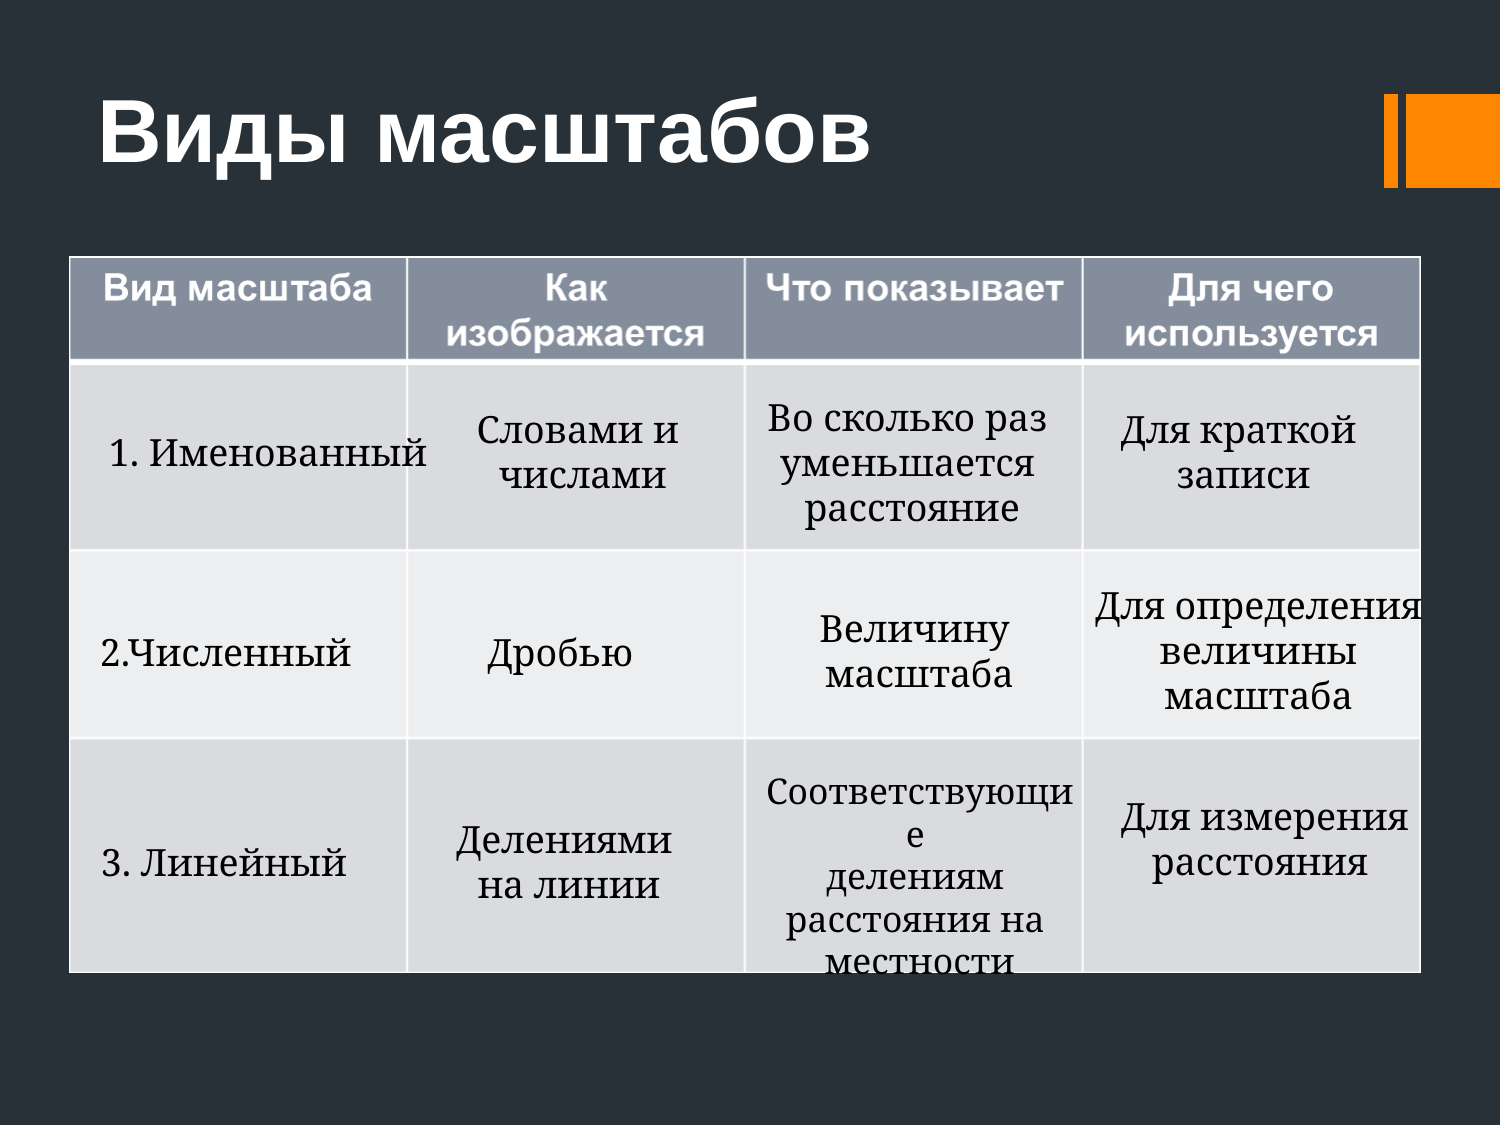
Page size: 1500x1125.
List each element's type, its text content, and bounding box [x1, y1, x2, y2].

text_box Для измерения расстояния [1106, 785, 1424, 890]
text_box 2.Численный [85, 621, 367, 681]
text_box Дробью [472, 621, 649, 681]
text_box Делениями на линии [441, 809, 697, 914]
title Виды масштабов [82, 58, 1433, 188]
text_box Для краткой записи [1106, 398, 1382, 503]
picture [69, 252, 1421, 973]
text_box Соответствующие делениям расстояния на местности [750, 762, 1090, 989]
text_box Во сколько раз уменьшается расстояние [752, 387, 1072, 537]
text_box Словами и числами [462, 398, 704, 503]
text_box 1. Именованный [94, 422, 443, 482]
text_box Величину масштаба [804, 598, 1035, 703]
text_box 3. Линейный [86, 832, 362, 892]
text_box Для определения величины масштаба [1080, 574, 1437, 724]
